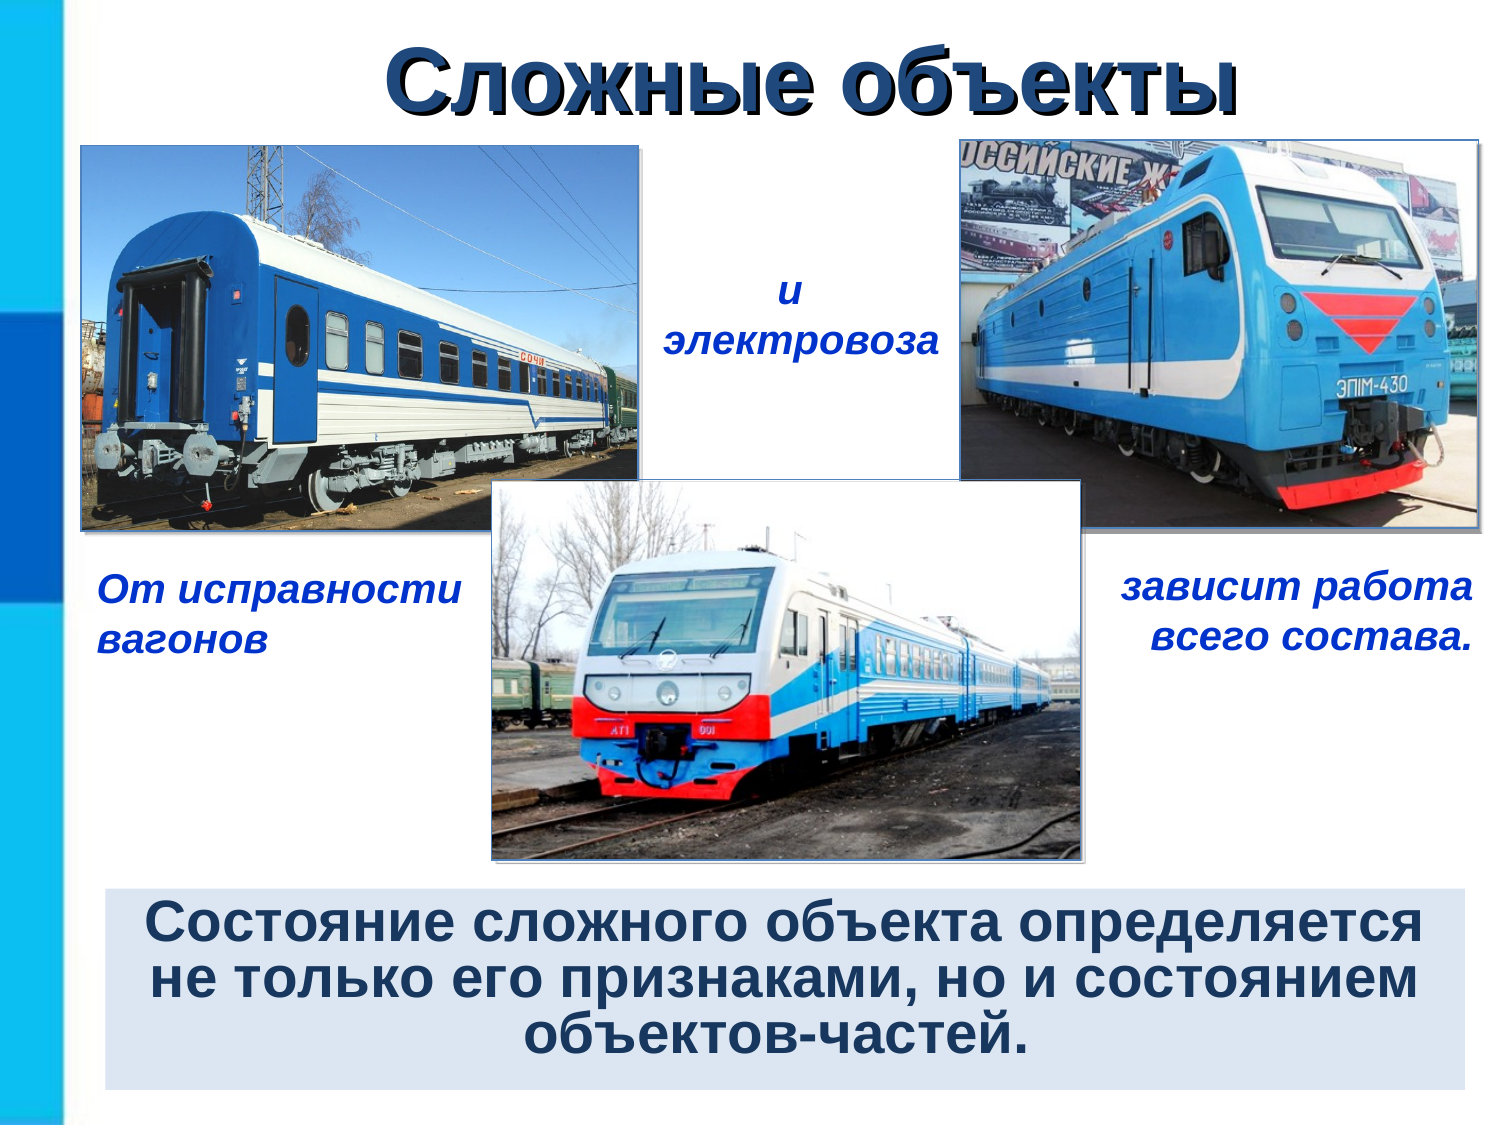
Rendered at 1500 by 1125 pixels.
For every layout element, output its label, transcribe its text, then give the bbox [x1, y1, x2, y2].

text_box От исправности вагонов [81, 553, 481, 670]
text_box зависит работа всего состава. [1098, 550, 1489, 667]
text_box Состояние сложного объекта определяется не только его признаками, но и состоянием объектов-частей. [105, 888, 1465, 1090]
picture [0, 0, 1500, 1125]
text_box и электровоза [643, 255, 971, 371]
text_box Сложные объекты [123, 11, 1500, 138]
